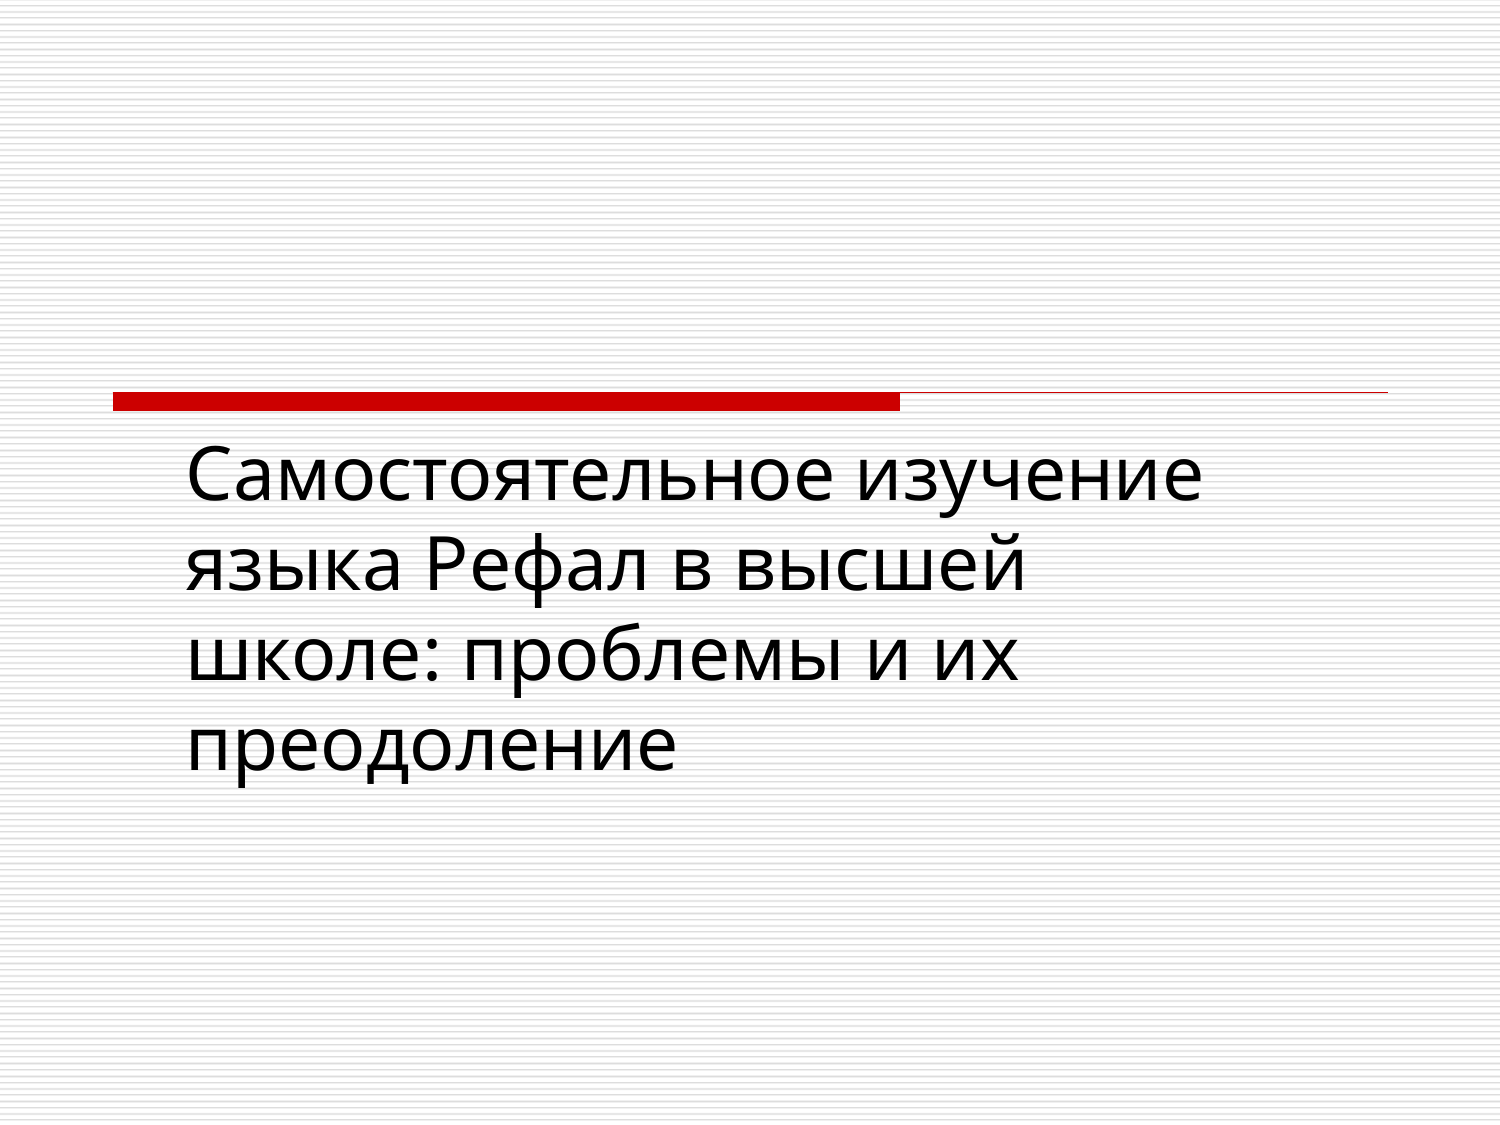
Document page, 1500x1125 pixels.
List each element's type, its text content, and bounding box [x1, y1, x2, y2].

title Самостоятельное изучение языка Рефал в высшей школе: проблемы и их преодоление [171, 237, 1284, 794]
picture [0, 0, 1500, 1125]
